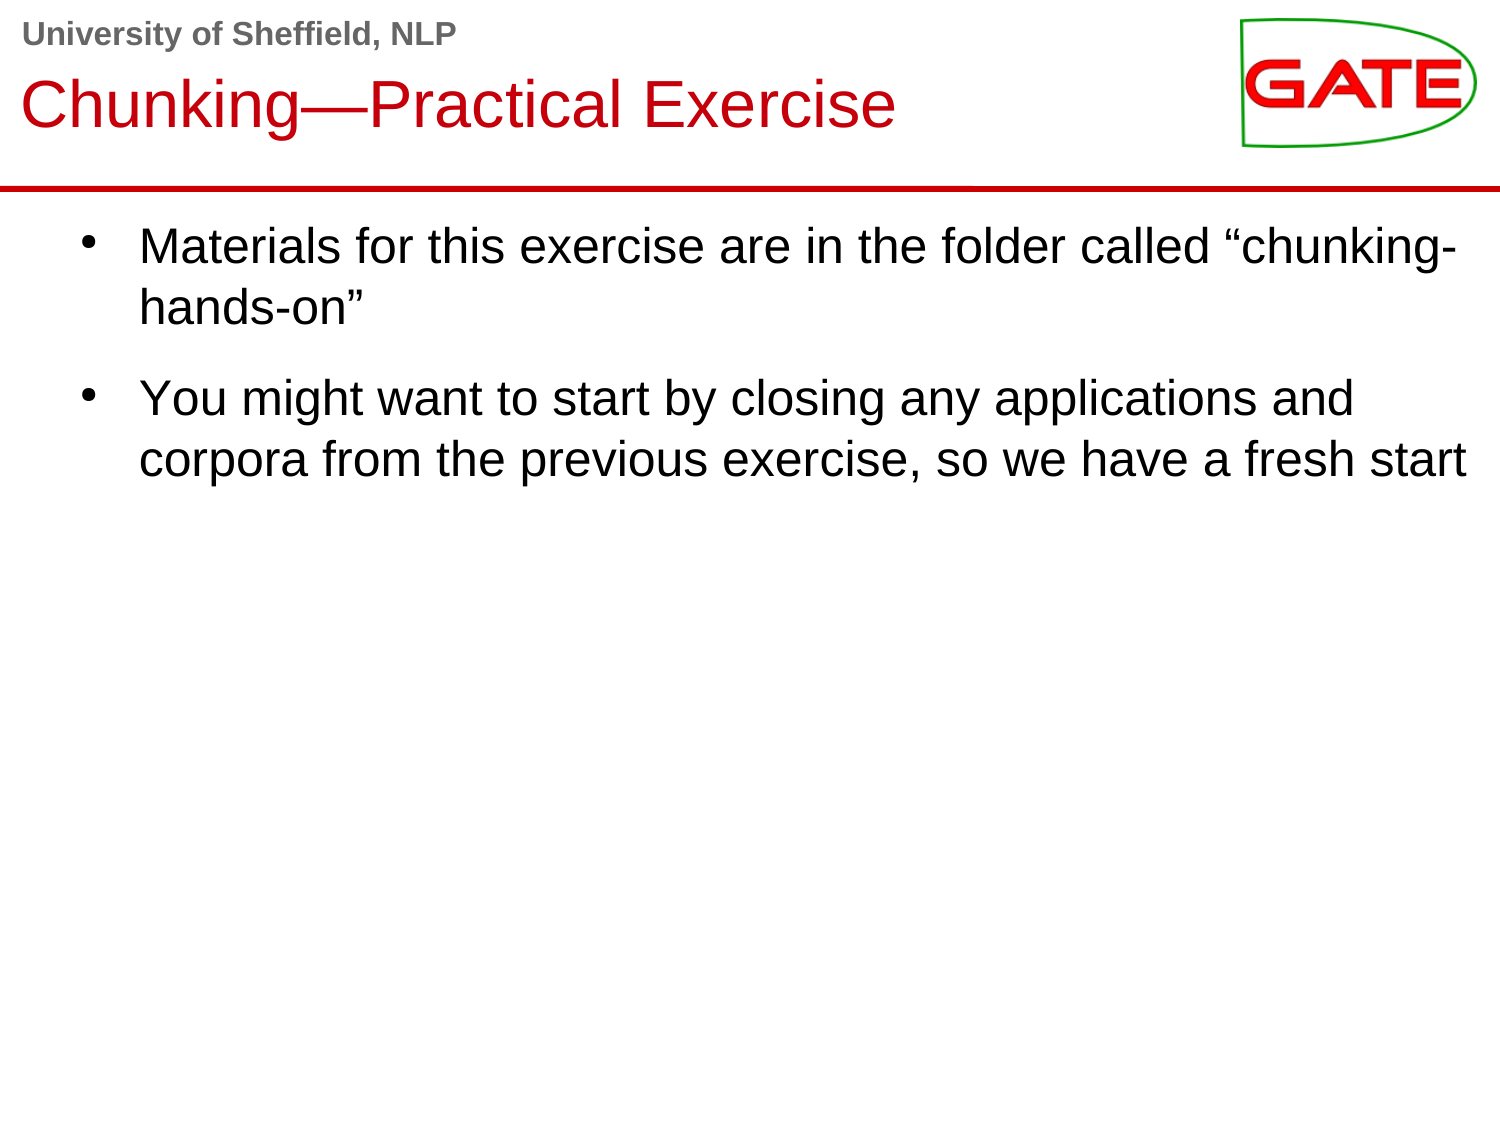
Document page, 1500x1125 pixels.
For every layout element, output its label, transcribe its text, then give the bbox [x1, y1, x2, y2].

title Chunking—Practical Exercise [20, 45, 1240, 166]
picture [1240, 18, 1477, 148]
list Materials for this exercise are in the folder called “chunking-hands-on” You might want to start by closing any applications and corpora from the previous exercise, so we have a fresh start [23, 212, 1477, 1063]
